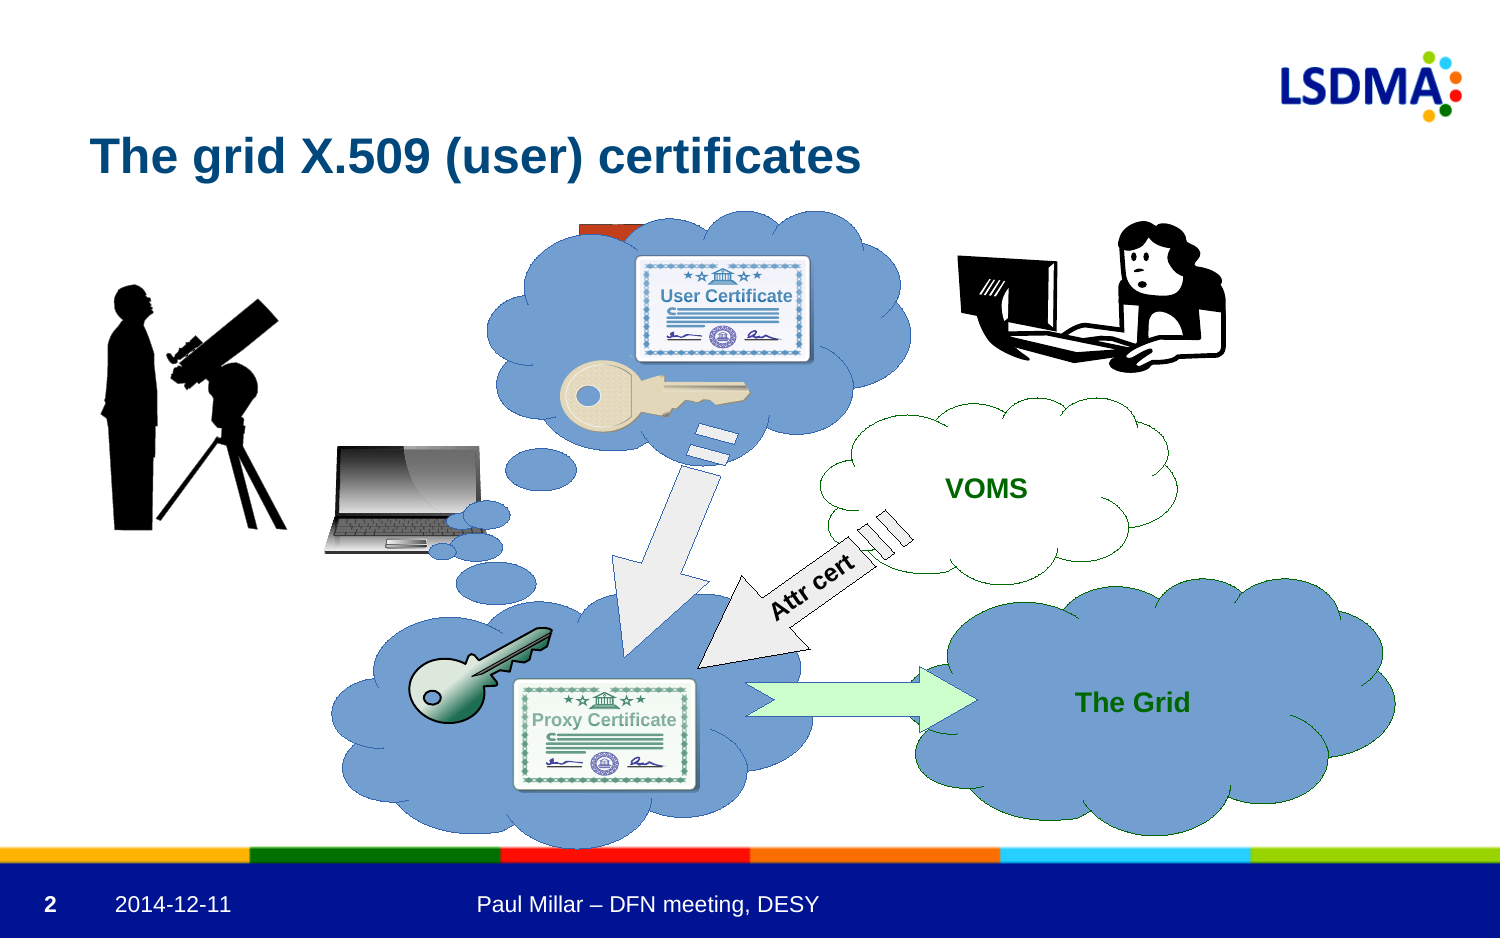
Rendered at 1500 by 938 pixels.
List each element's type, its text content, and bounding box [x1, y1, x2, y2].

picture [0, 0, 1500, 938]
text_box [487, 211, 911, 467]
text_box [456, 562, 537, 605]
text_box Attr cert [745, 531, 876, 641]
text_box [428, 533, 503, 562]
text_box The Grid [915, 578, 1396, 836]
text_box [446, 500, 511, 530]
text_box VOMS [820, 410, 1178, 585]
text_box [876, 509, 914, 547]
text_box [505, 448, 577, 491]
text_box [857, 523, 895, 560]
text_box [331, 465, 978, 850]
title The grid X.509 (user) certificates [74, 109, 1456, 198]
